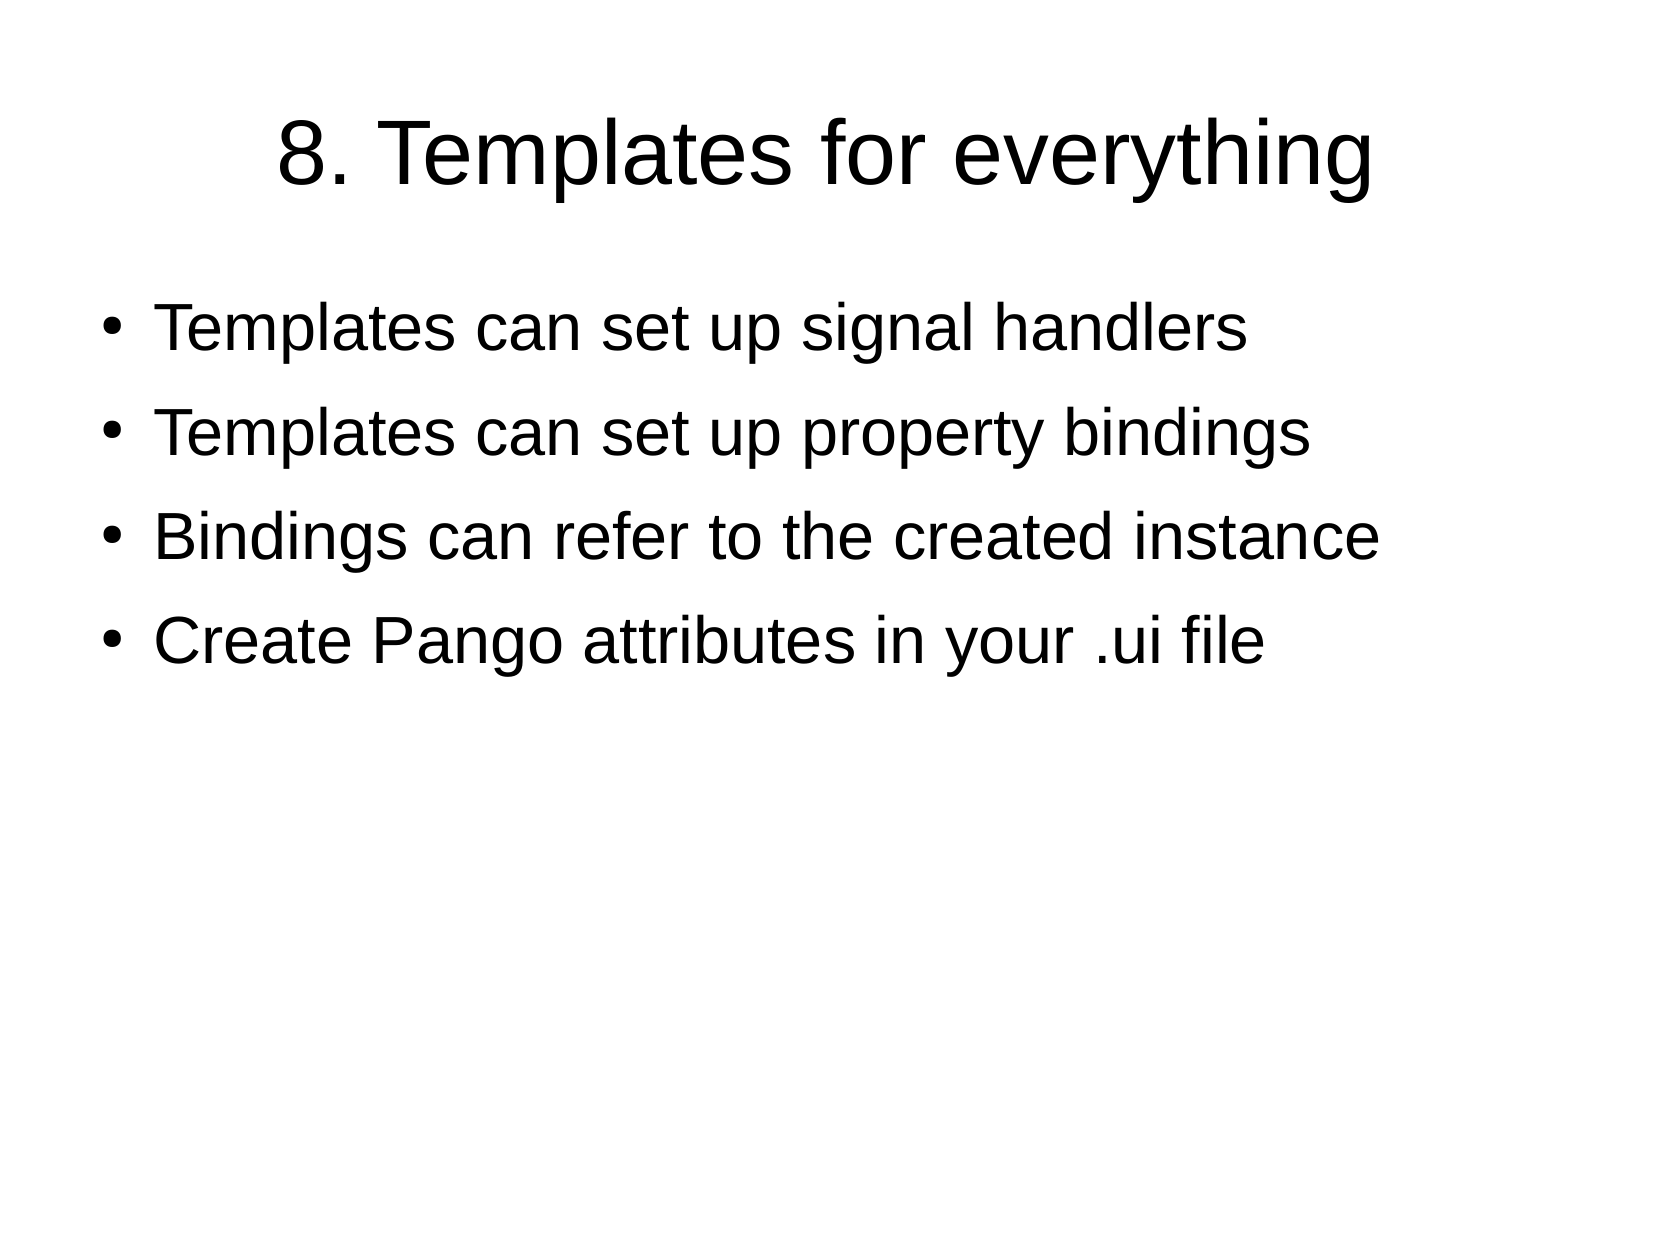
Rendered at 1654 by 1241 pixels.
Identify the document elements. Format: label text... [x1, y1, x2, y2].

list Templates can set up signal handlers Templates can set up property bindings Bindings can refer to the created instance Create Pango attributes in your .ui file [82, 290, 1571, 1010]
title 8. Templates for everything [82, 49, 1571, 257]
